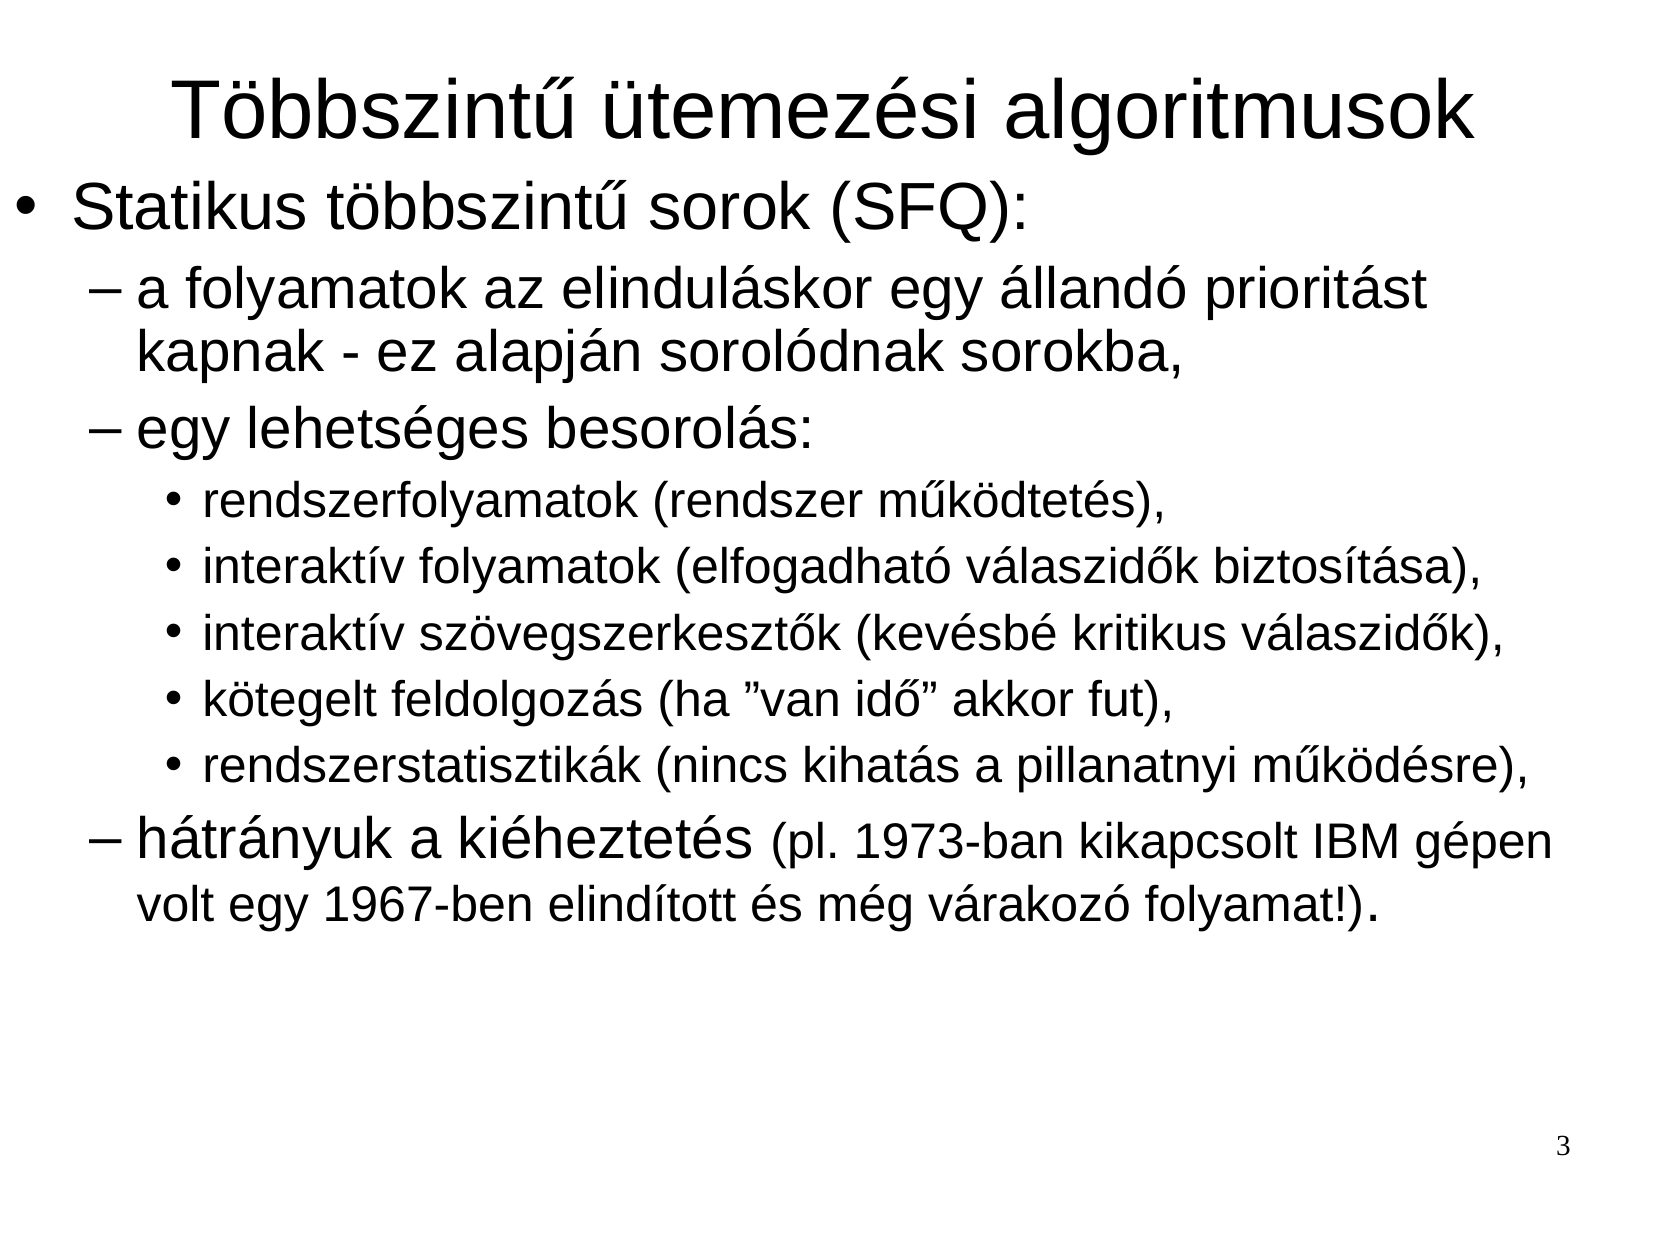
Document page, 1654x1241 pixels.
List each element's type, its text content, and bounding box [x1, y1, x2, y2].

list Statikus többszintű sorok (SFQ): a folyamatok az elinduláskor egy állandó prioritást kapnak - ez alapján sorolódnak sorokba, egy lehetséges besorolás: rendszerfolyamatok (rendszer működtetés), interaktív folyamatok (elfogadható válaszidők biztosítása), interaktív szövegszerkesztők (kevésbé kritikus válaszidők), kötegelt feldolgozás (ha ”van idő” akkor fut), rendszerstatisztikák (nincs kihatás a pillanatnyi működésre), hátrányuk a kiéheztetés (pl. 1973-ban kikapcsolt IBM gépen volt egy 1967-ben elindított és még várakozó folyamat!). [0, 164, 1654, 1220]
title Többszintű ütemezési algoritmusok [38, 20, 1609, 164]
